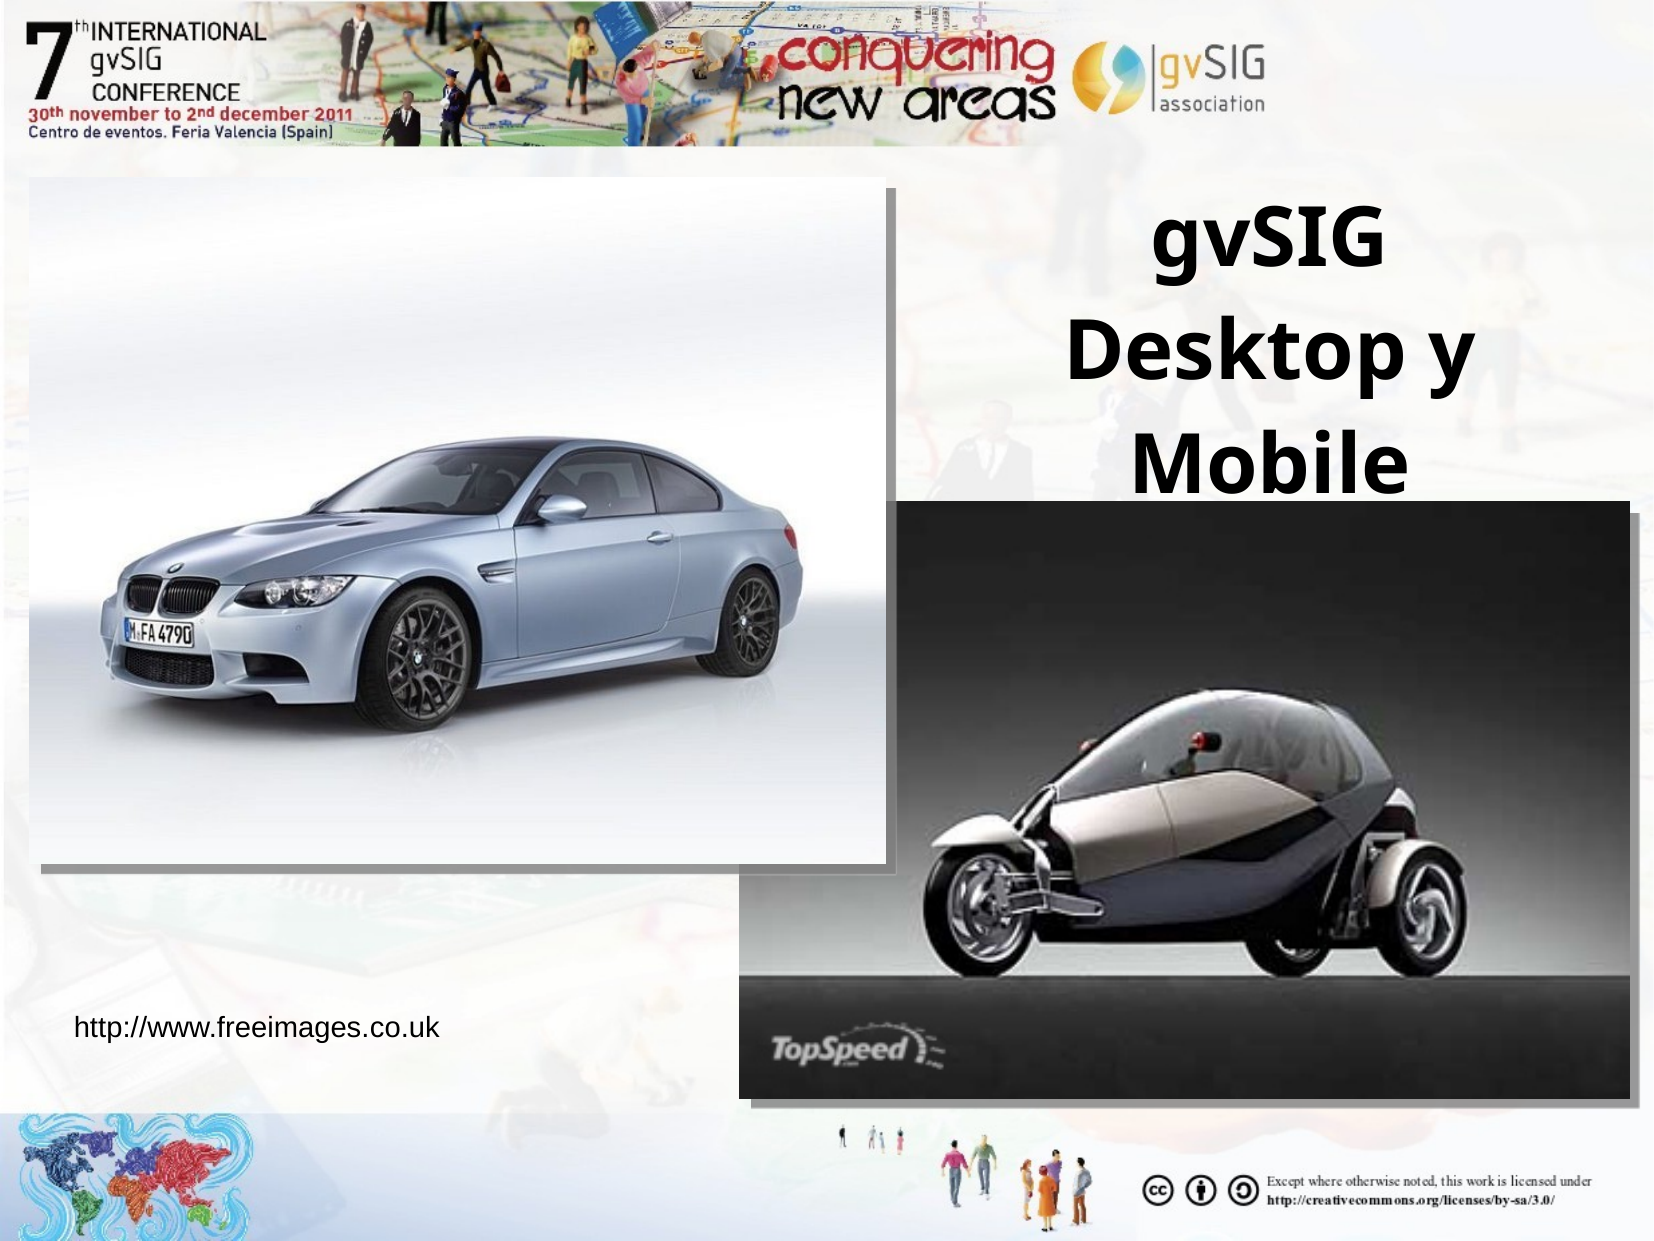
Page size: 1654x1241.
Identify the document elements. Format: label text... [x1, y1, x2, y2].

text_box http://www.freeimages.co.uk [59, 1003, 502, 1052]
picture [0, 0, 1654, 1241]
title gvSIG Desktop y Mobile [974, 177, 1565, 467]
